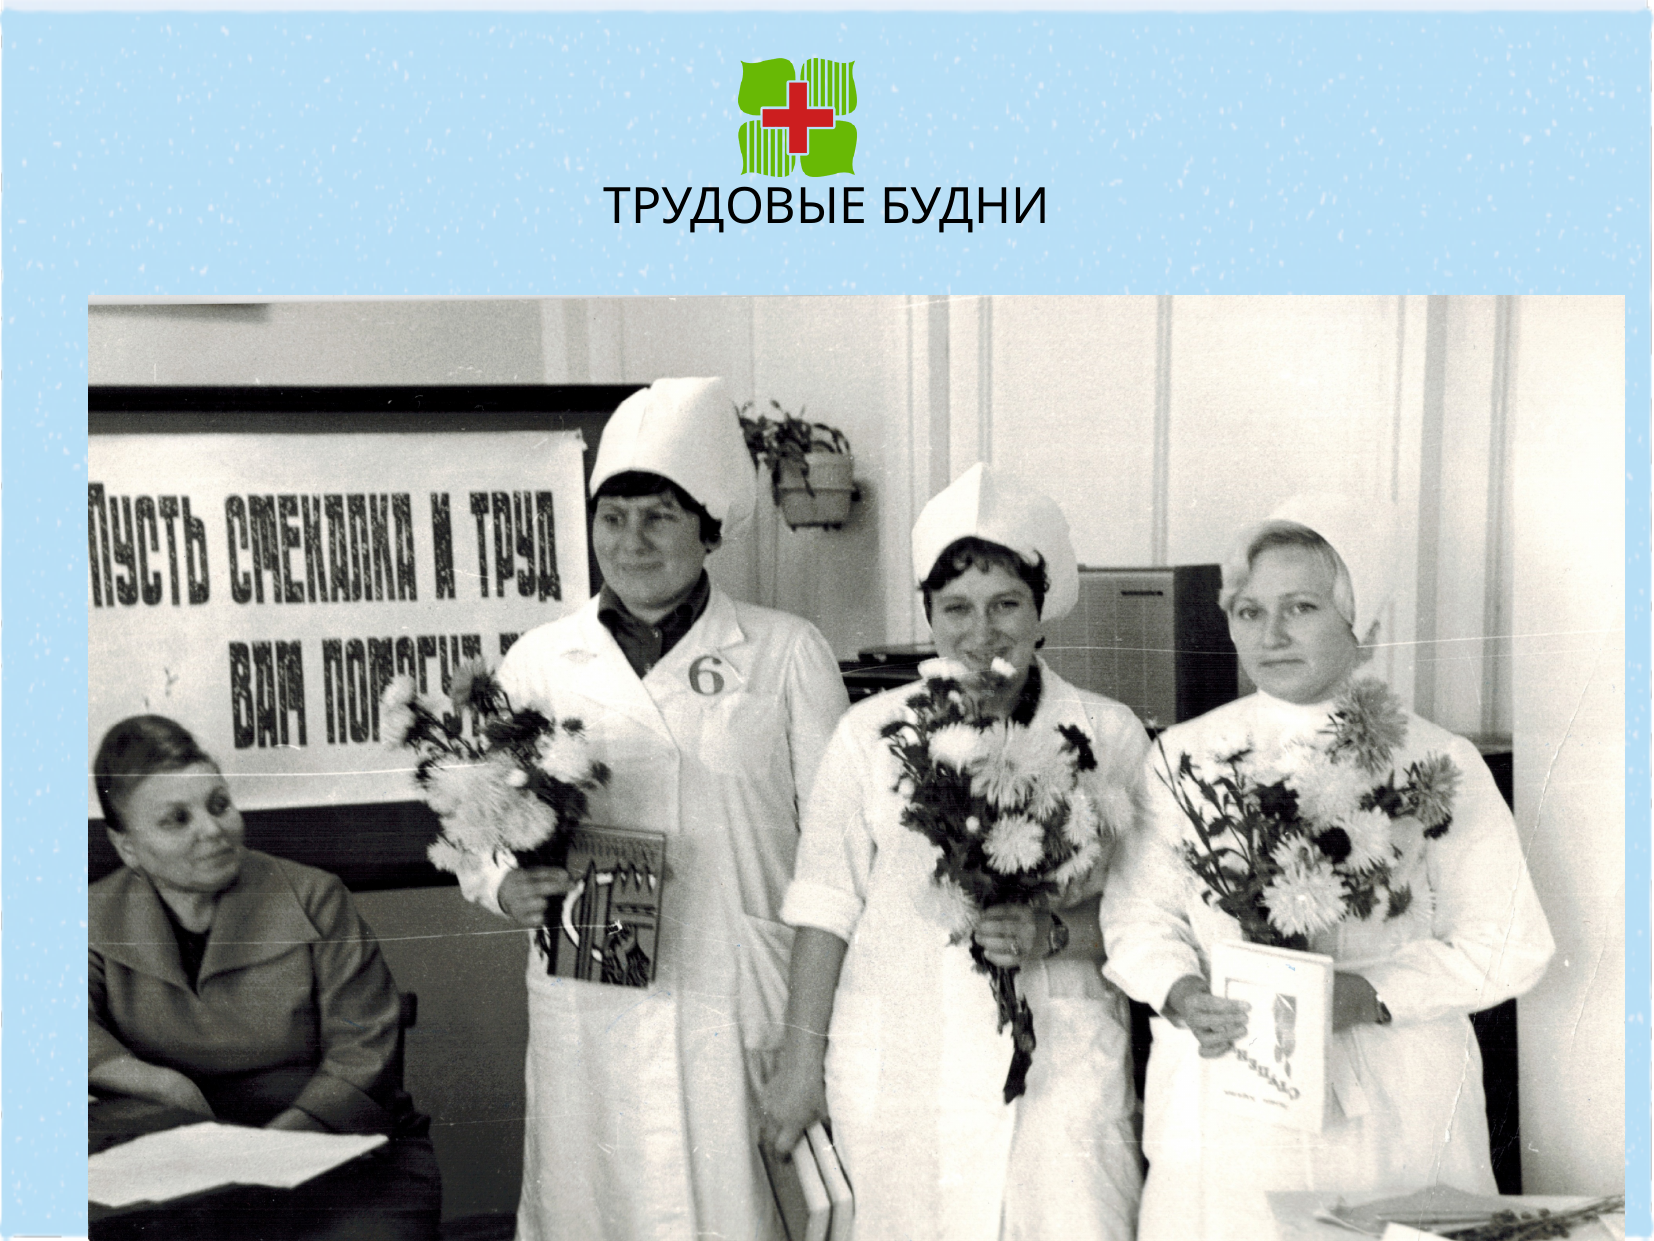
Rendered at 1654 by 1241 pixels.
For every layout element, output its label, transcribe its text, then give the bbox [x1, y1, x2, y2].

title ТРУДОВЫЕ БУДНИ [82, 49, 1571, 257]
picture [0, 0, 1654, 1241]
